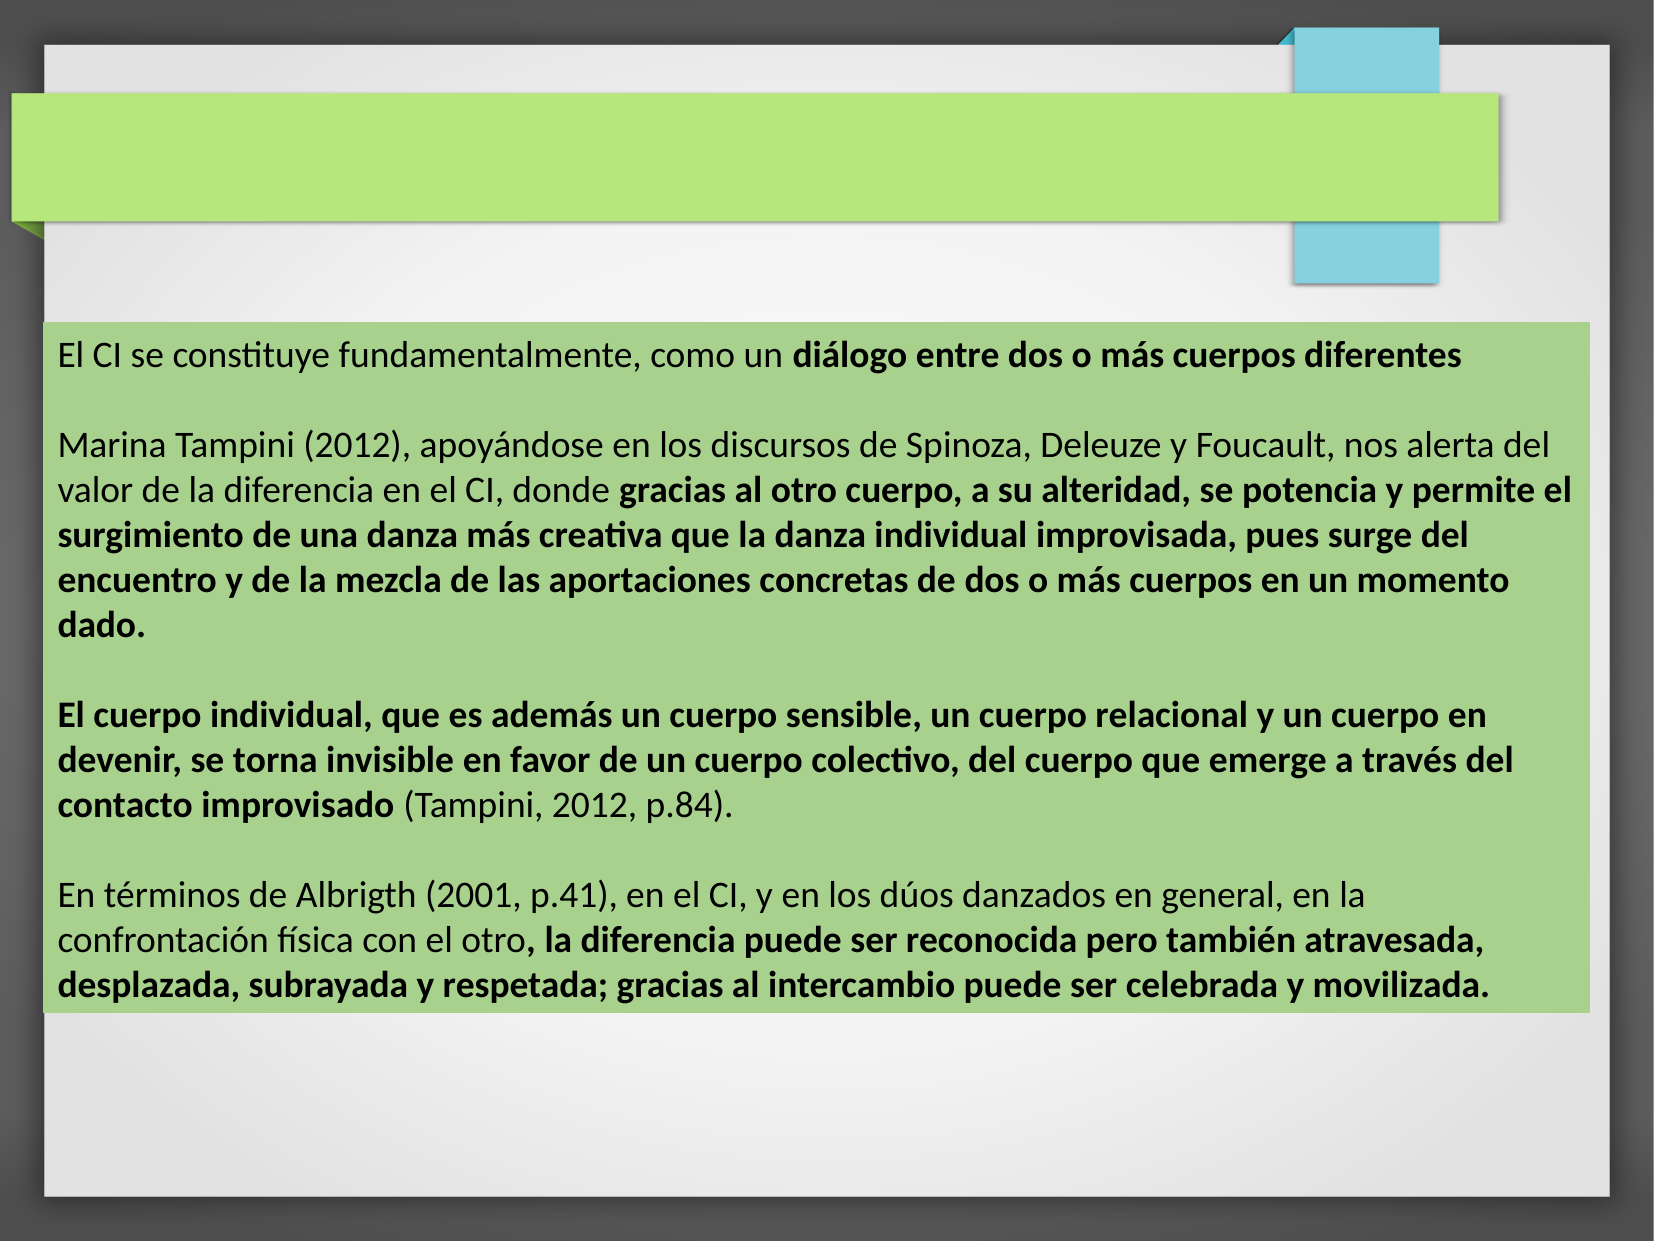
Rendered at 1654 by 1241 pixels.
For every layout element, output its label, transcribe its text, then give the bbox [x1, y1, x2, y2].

text_box El CI se constituye fundamentalmente, como un diálogo entre dos o más cuerpos diferentes Marina Tampini (2012), apoyándose en los discursos de Spinoza, Deleuze y Foucault, nos alerta del valor de la diferencia en el CI, donde gracias al otro cuerpo, a su alteridad, se potencia y permite el surgimiento de una danza más creativa que la danza individual improvisada, pues surge del encuentro y de la mezcla de las aportaciones concretas de dos o más cuerpos en un momento dado. El cuerpo individual, que es además un cuerpo sensible, un cuerpo relacional y un cuerpo en devenir, se torna invisible en favor de un cuerpo colectivo, del cuerpo que emerge a través del contacto improvisado (Tampini, 2012, p.84). En términos de Albrigth (2001, p.41), en el CI, y en los dúos danzados en general, en la confrontación física con el otro, la diferencia puede ser reconocida pero también atravesada, desplazada, subrayada y respetada; gracias al intercambio puede ser celebrada y movilizada. [43, 322, 1590, 1013]
